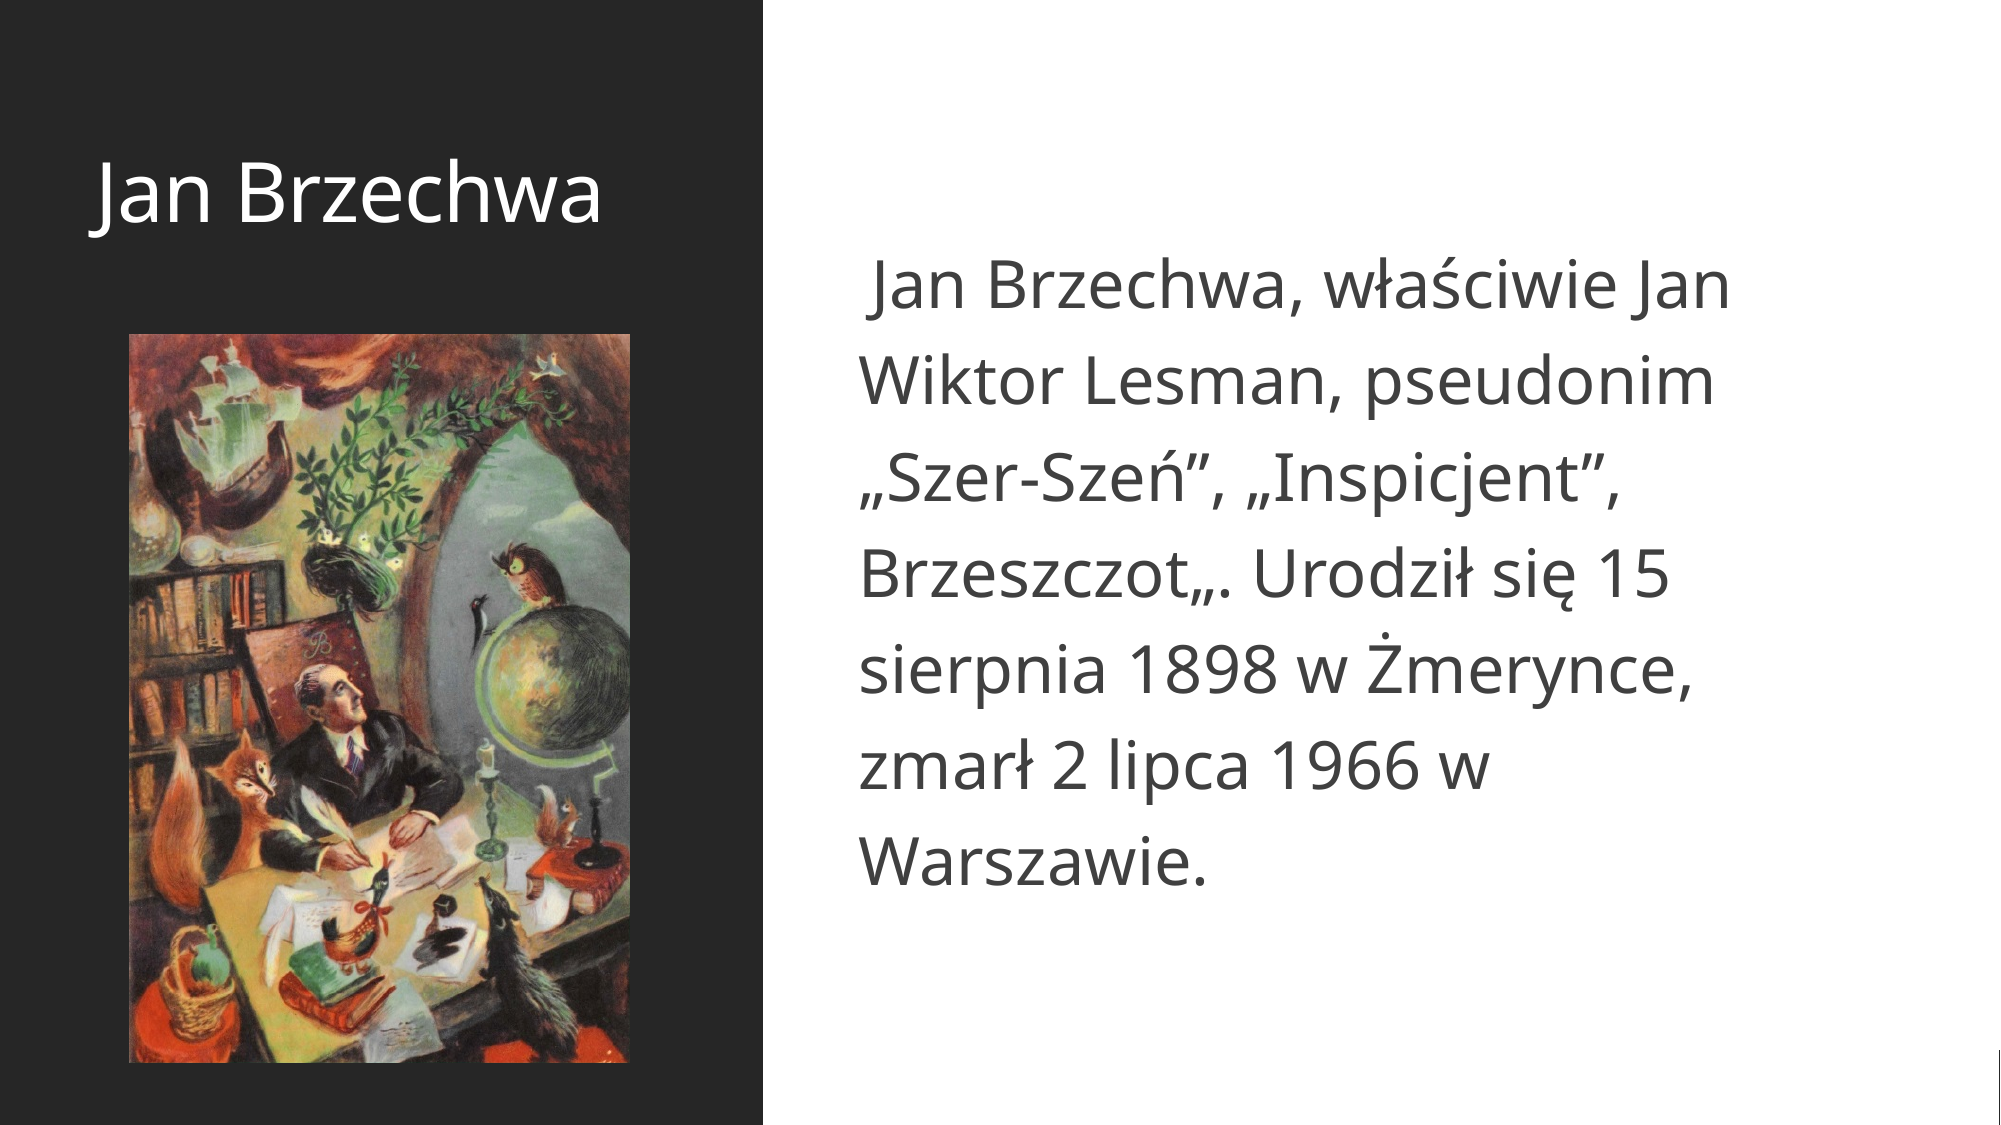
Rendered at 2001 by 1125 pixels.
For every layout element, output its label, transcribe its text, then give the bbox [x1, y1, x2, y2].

list Jan Brzechwa, właściwie Jan Wiktor Lesman, pseudonim „Szer-Szeń”, „Inspicjent”, Brzeszczot„. Urodził się 15 sierpnia 1898 w Żmerynce, zmarł 2 lipca 1966 w Warszawie. [858, 99, 1831, 1026]
text_box [0, 0, 1999, 1125]
title Jan Brzechwa [80, 99, 679, 292]
picture [129, 334, 630, 1063]
